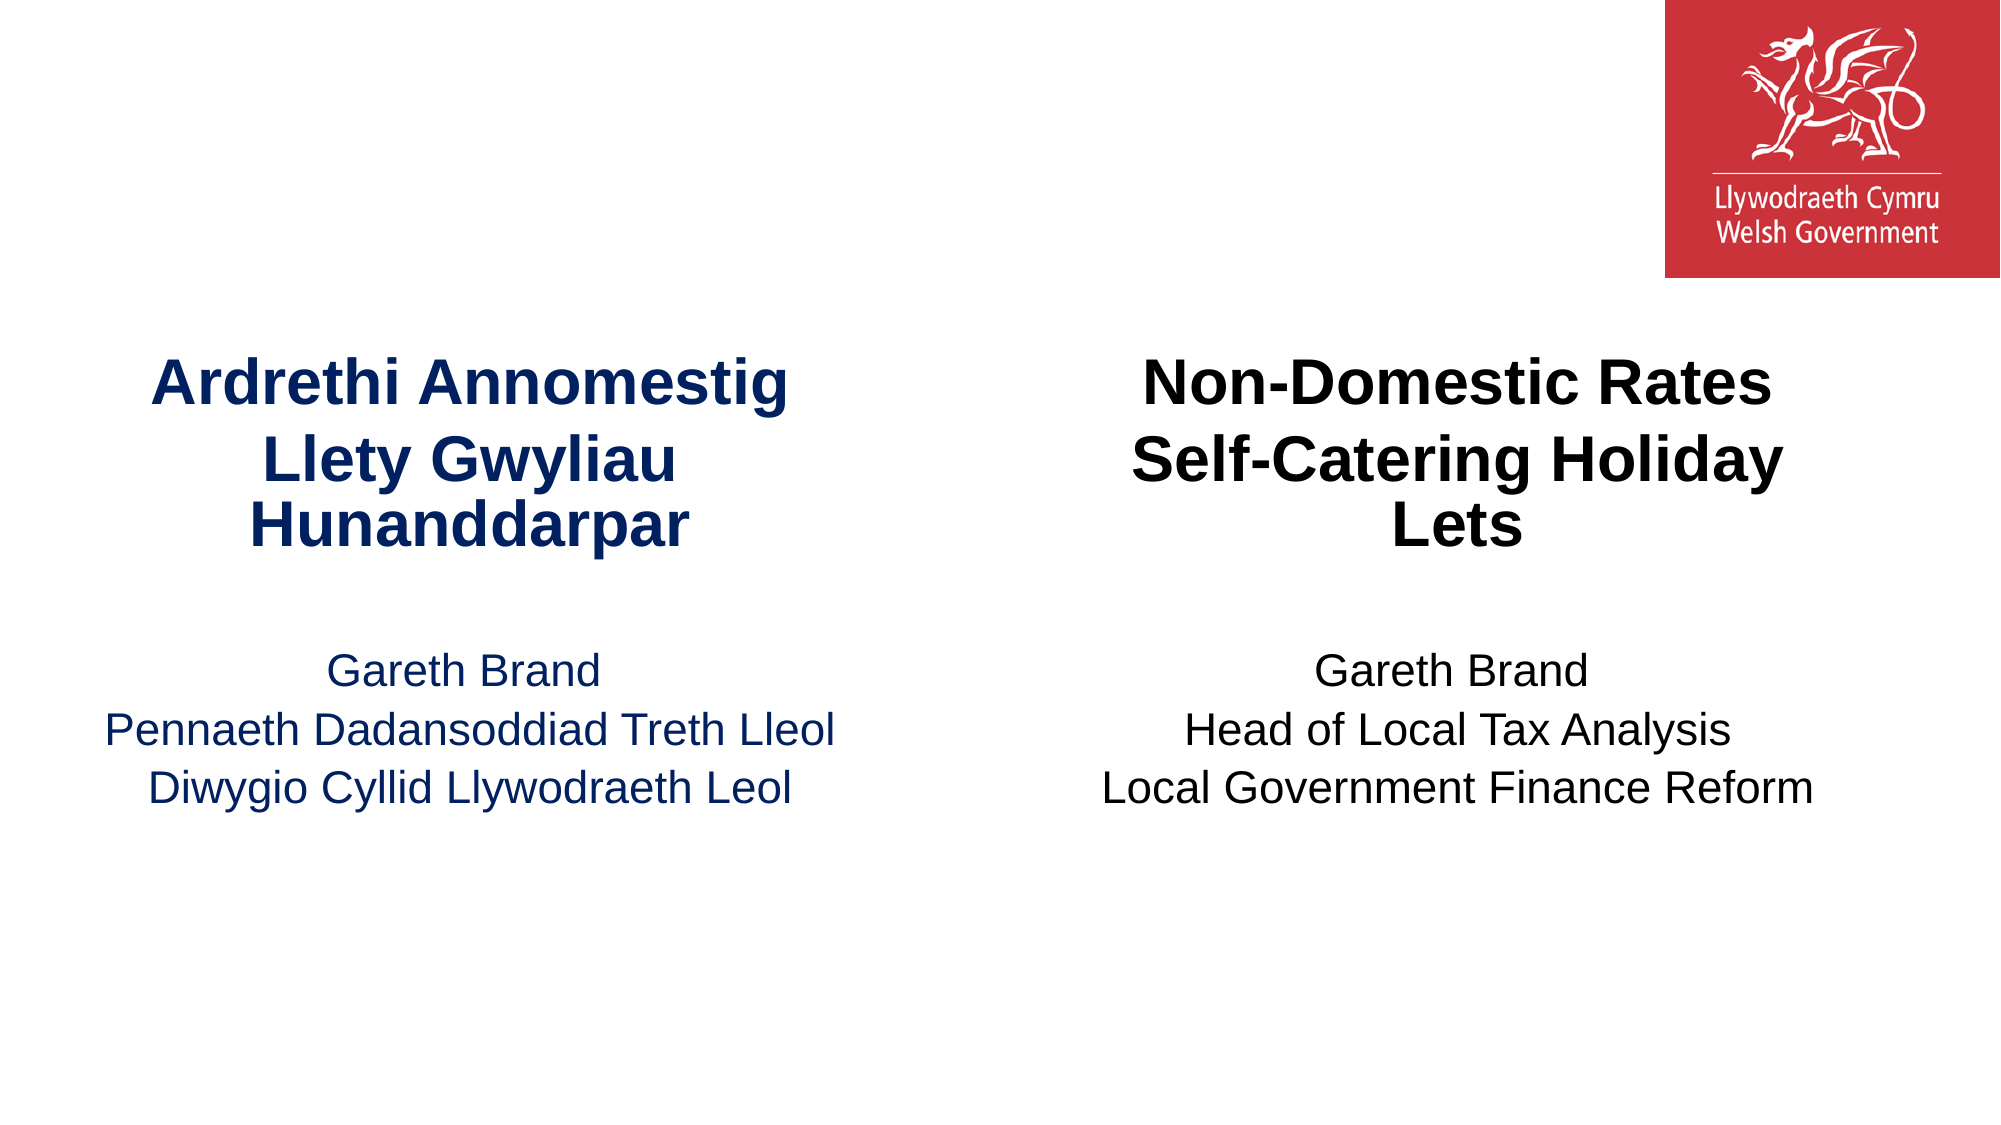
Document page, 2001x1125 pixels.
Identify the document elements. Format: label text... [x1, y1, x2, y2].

picture [1665, 0, 2000, 278]
text_box Ardrethi Annomestig Llety Gwyliau Hunanddarpar Gareth Brand Pennaeth Dadansoddiad Treth Lleol Diwygio Cyllid Llywodraeth Leol [89, 232, 914, 821]
text_box Non-Domestic Rates Self-Catering Holiday Lets Gareth Brand Head of Local Tax Analysis Local Government Finance Reform [1086, 232, 1860, 821]
